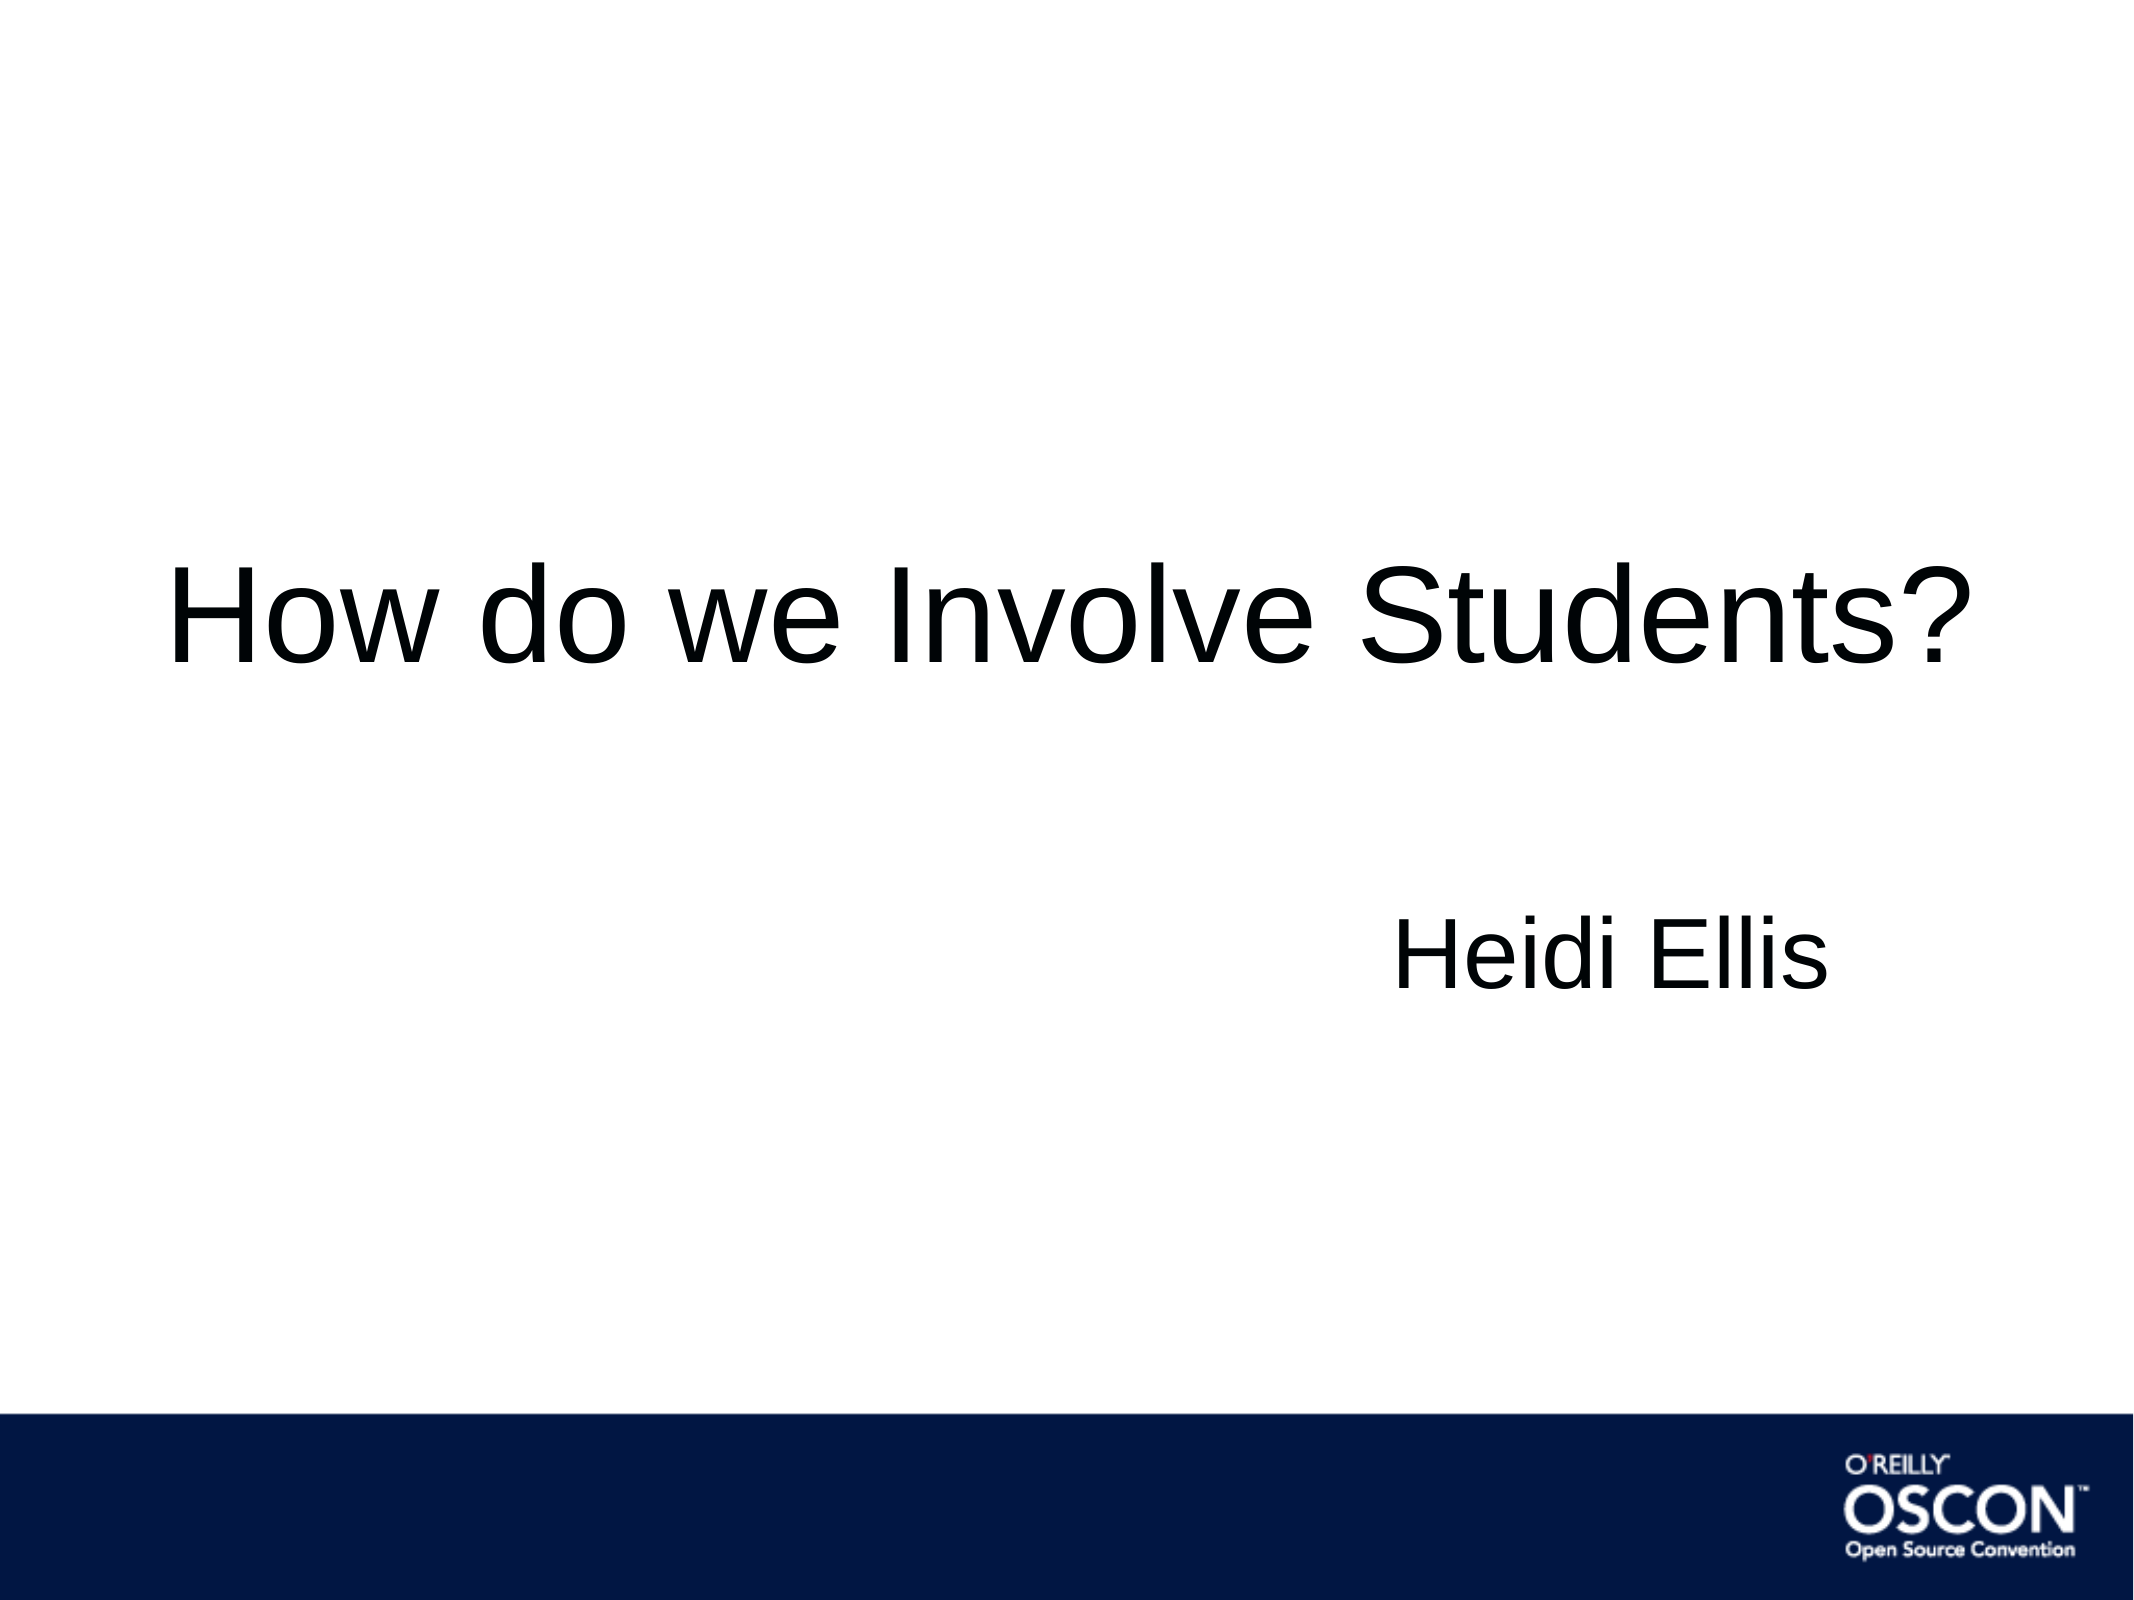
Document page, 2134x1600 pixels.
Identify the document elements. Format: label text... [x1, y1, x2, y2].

subtitle How do we Involve Students? Heidi Ellis [41, 7, 2094, 1234]
picture [0, 0, 2134, 1600]
